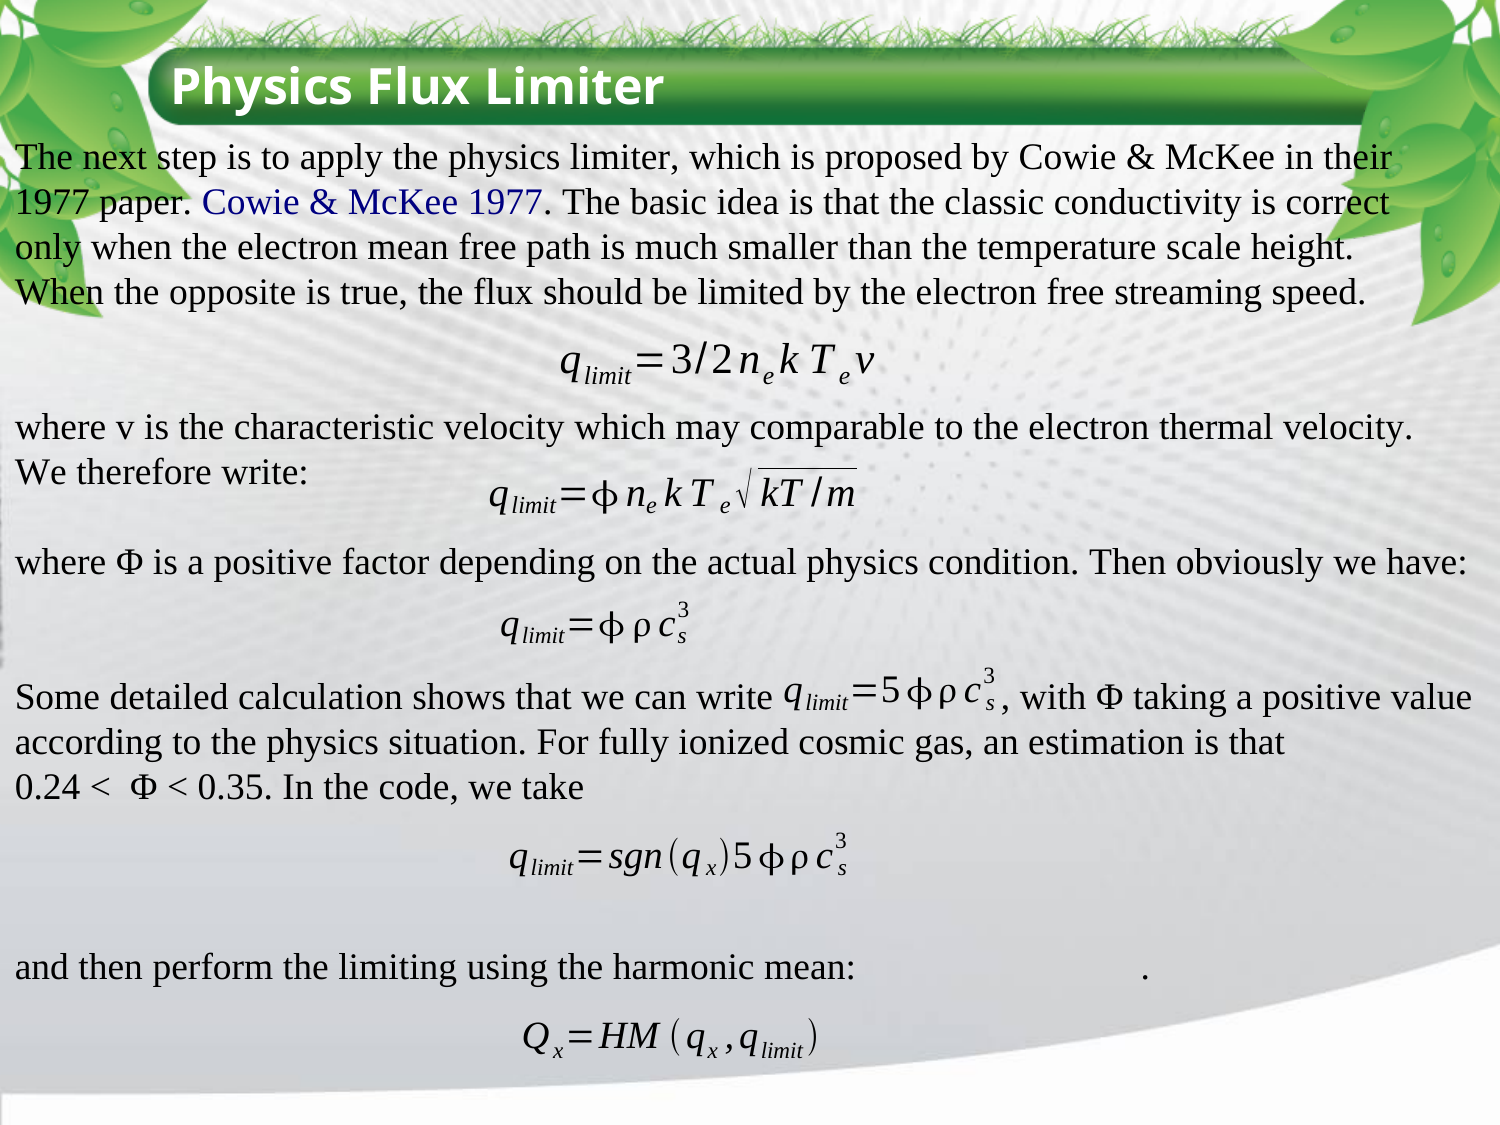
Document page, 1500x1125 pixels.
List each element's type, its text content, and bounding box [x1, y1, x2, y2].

text_box The next step is to apply the physics limiter, which is proposed by Cowie & McKee in their 1977 paper. Cowie & McKee 1977. The basic idea is that the classic conductivity is correct only when the electron mean free path is much smaller than the temperature scale height. When the opposite is true, the flux should be limited by the electron free streaming speed. where v is the characteristic velocity which may comparable to the electron thermal velocity. We therefore write: where Φ is a positive factor depending on the actual physics condition. Then obviously we have: Some detailed calculation shows that we can write , with Φ taking a positive value according to the physics situation. For fully ionized cosmic gas, an estimation is that 0.24 < Φ < 0.35. In the code, we take and then perform the limiting using the harmonic mean: . [0, 124, 1500, 1125]
picture [0, 0, 1500, 124]
picture [490, 595, 698, 650]
picture [478, 465, 866, 520]
picture [773, 661, 1005, 716]
picture [512, 1014, 827, 1063]
picture [548, 335, 886, 390]
picture [499, 826, 857, 882]
text_box Physics Flux Limiter [155, 47, 670, 123]
